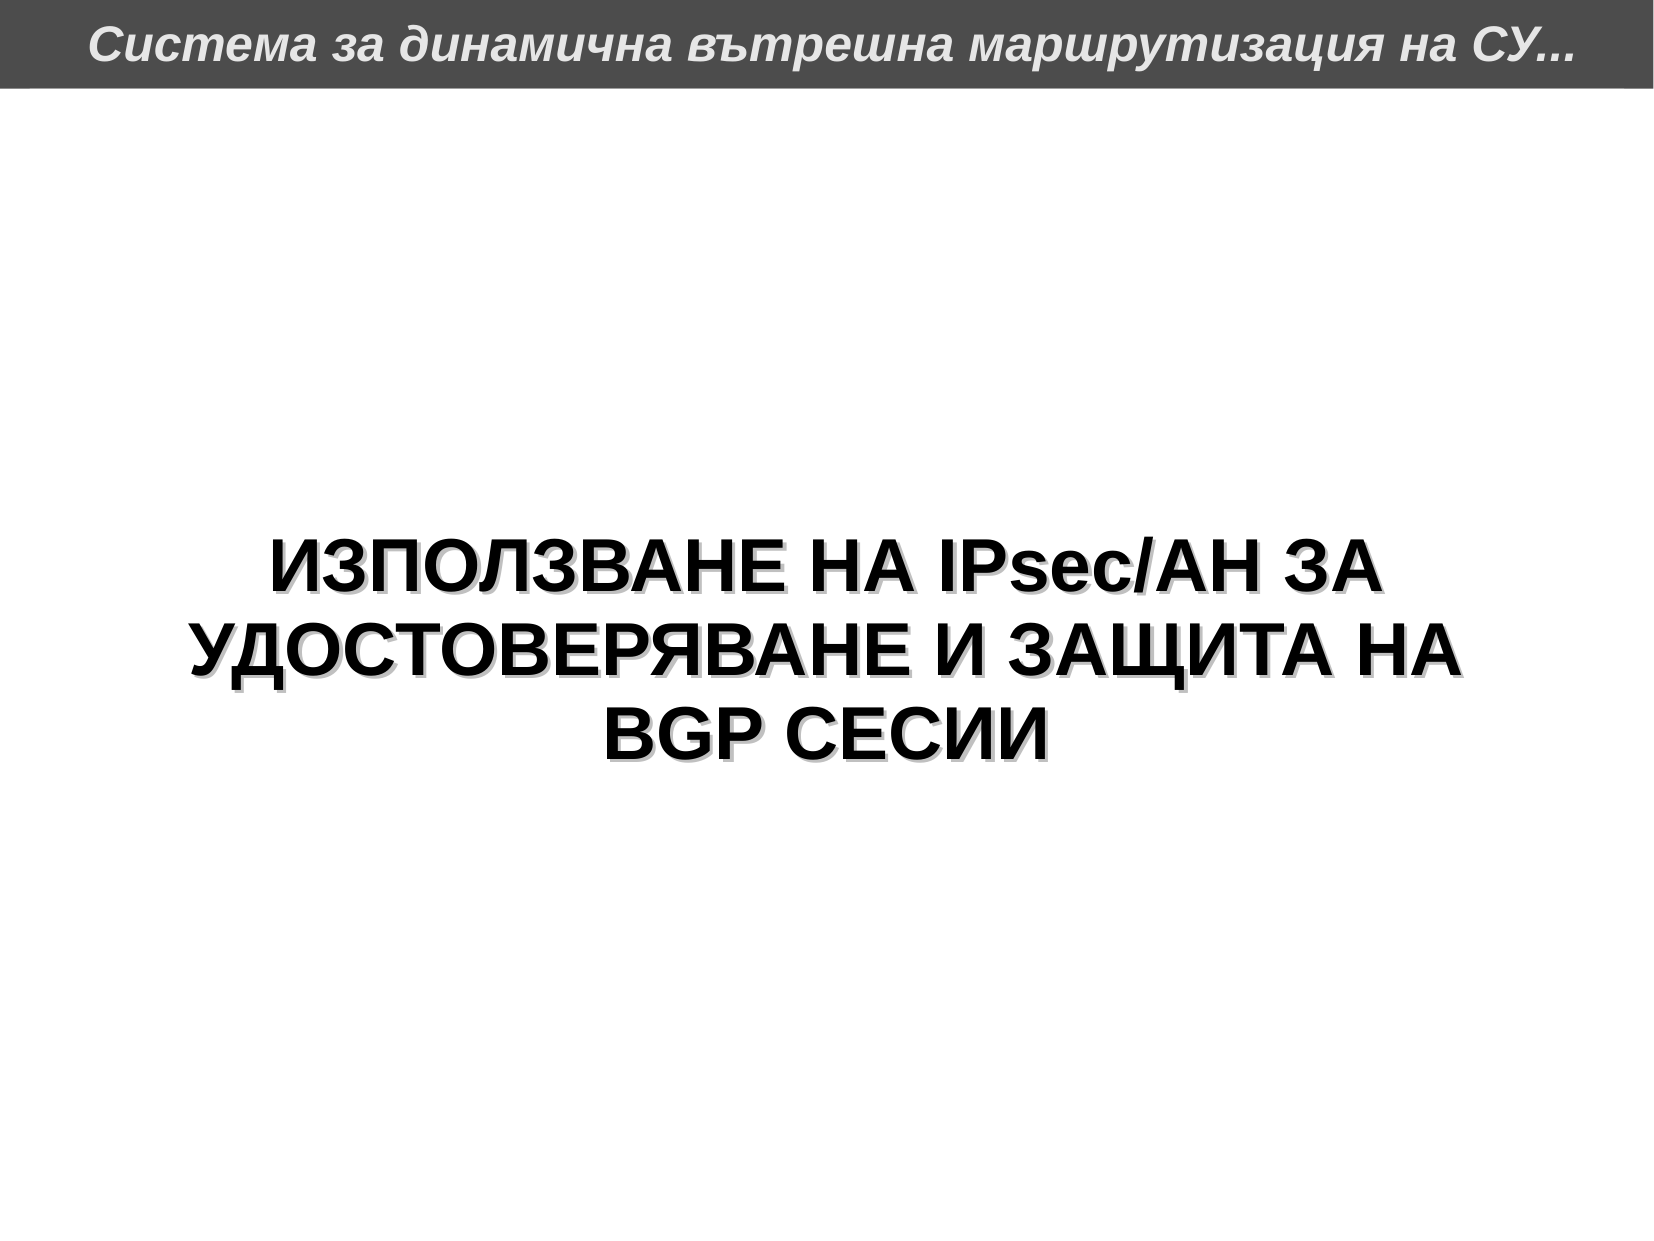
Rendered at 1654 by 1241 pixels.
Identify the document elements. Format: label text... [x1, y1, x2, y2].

text_box [0, 0, 1654, 89]
text_box ИЗПОЛЗВАНЕ НА IPsec/AH ЗА УДОСТОВЕРЯВАНЕ И ЗАЩИТА НА BGP СЕСИИ [29, 88, 1625, 1211]
text_box Система за динамична вътрешна маршрутизация на СУ... [72, 8, 1593, 80]
